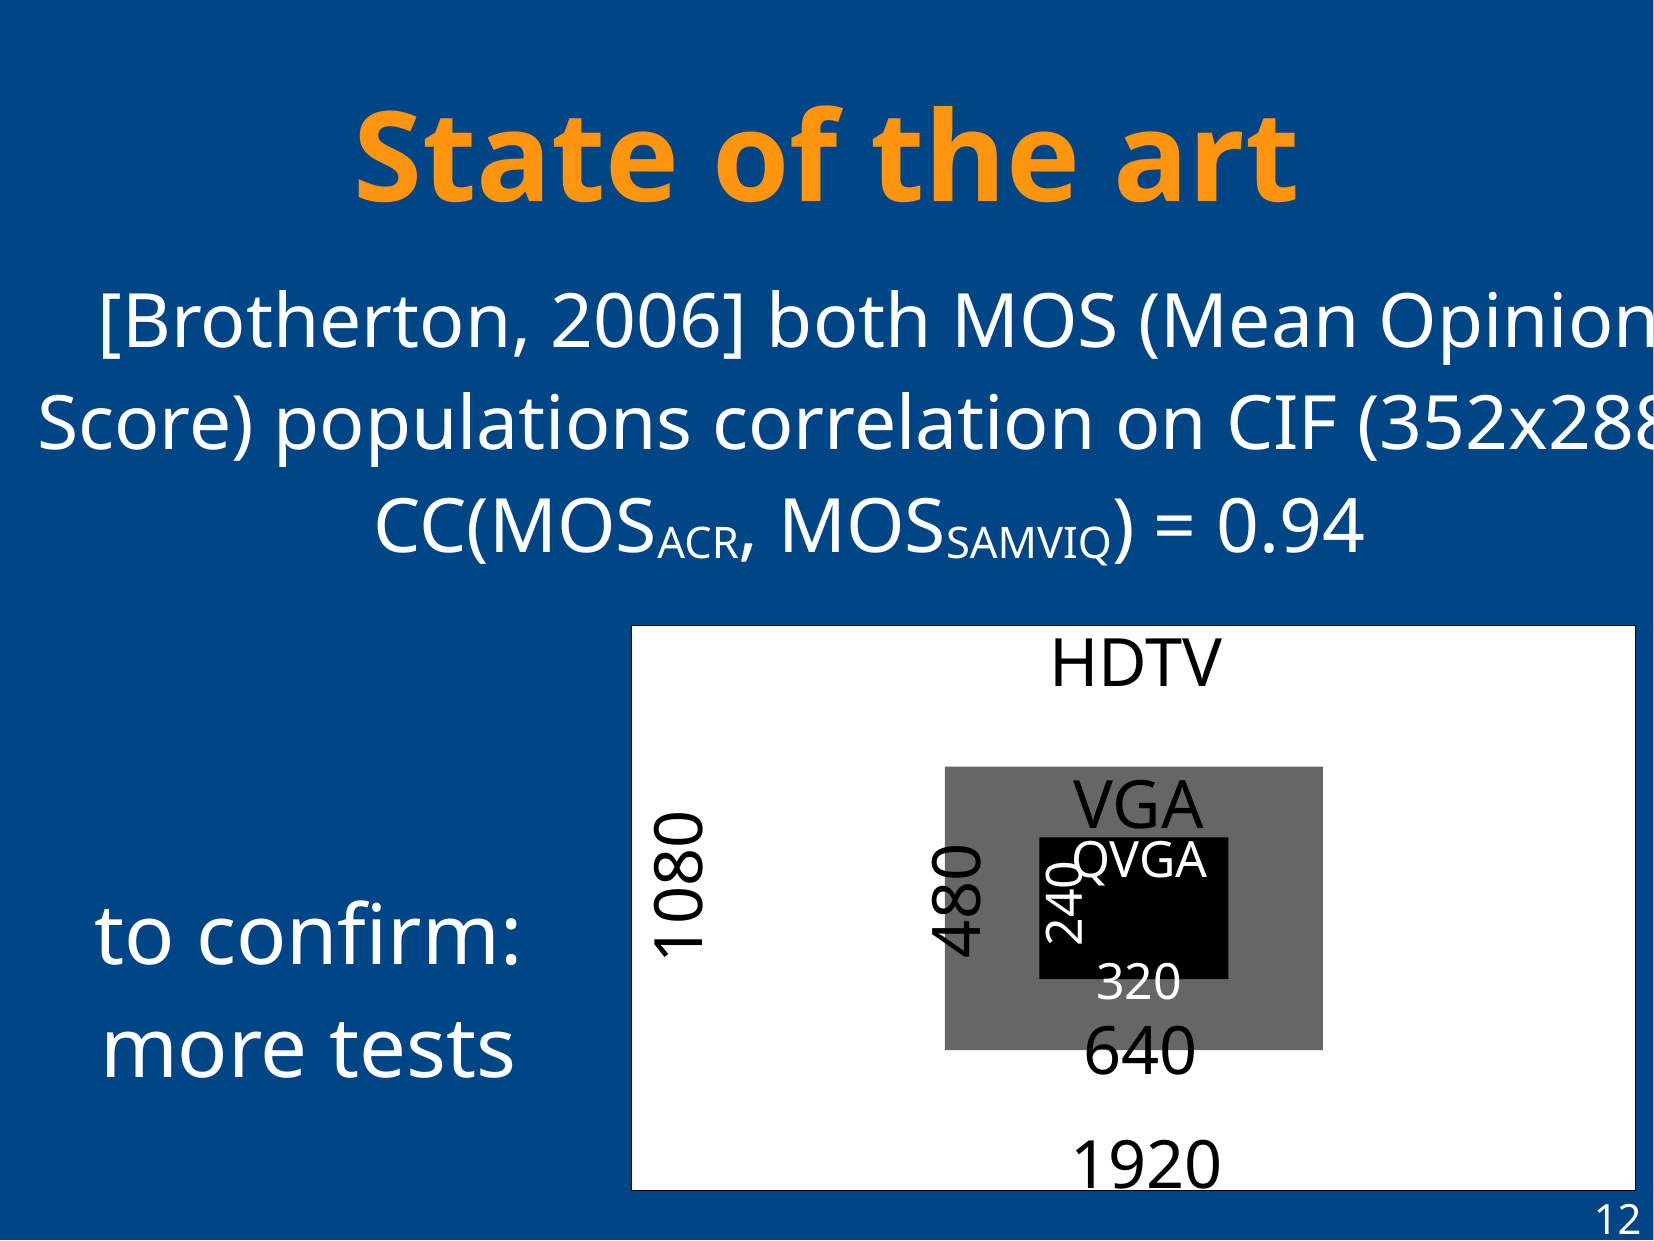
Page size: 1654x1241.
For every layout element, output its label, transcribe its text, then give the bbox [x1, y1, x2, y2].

title State of the art [82, 56, 1571, 250]
text_box 240 [1020, 856, 1093, 961]
text_box HDTV [1034, 608, 1234, 699]
text_box 1920 [1055, 1110, 1213, 1201]
text_box [Brotherton, 2006] both MOS (Mean Opinion Score) populations correlation on CIF (352x288): CC(MOSACR, MOSSAMVIQ) = 0.94 [22, 259, 1631, 554]
text_box [631, 625, 1636, 1191]
text_box VGA [1058, 750, 1210, 841]
text_box QVGA [1056, 816, 1212, 889]
text_box 480 [901, 842, 993, 973]
text_box 1080 [623, 821, 715, 978]
text_box 320 [1081, 938, 1187, 1025]
text_box 640 [1068, 996, 1199, 1087]
text_box to confirm: more tests [79, 868, 520, 1072]
